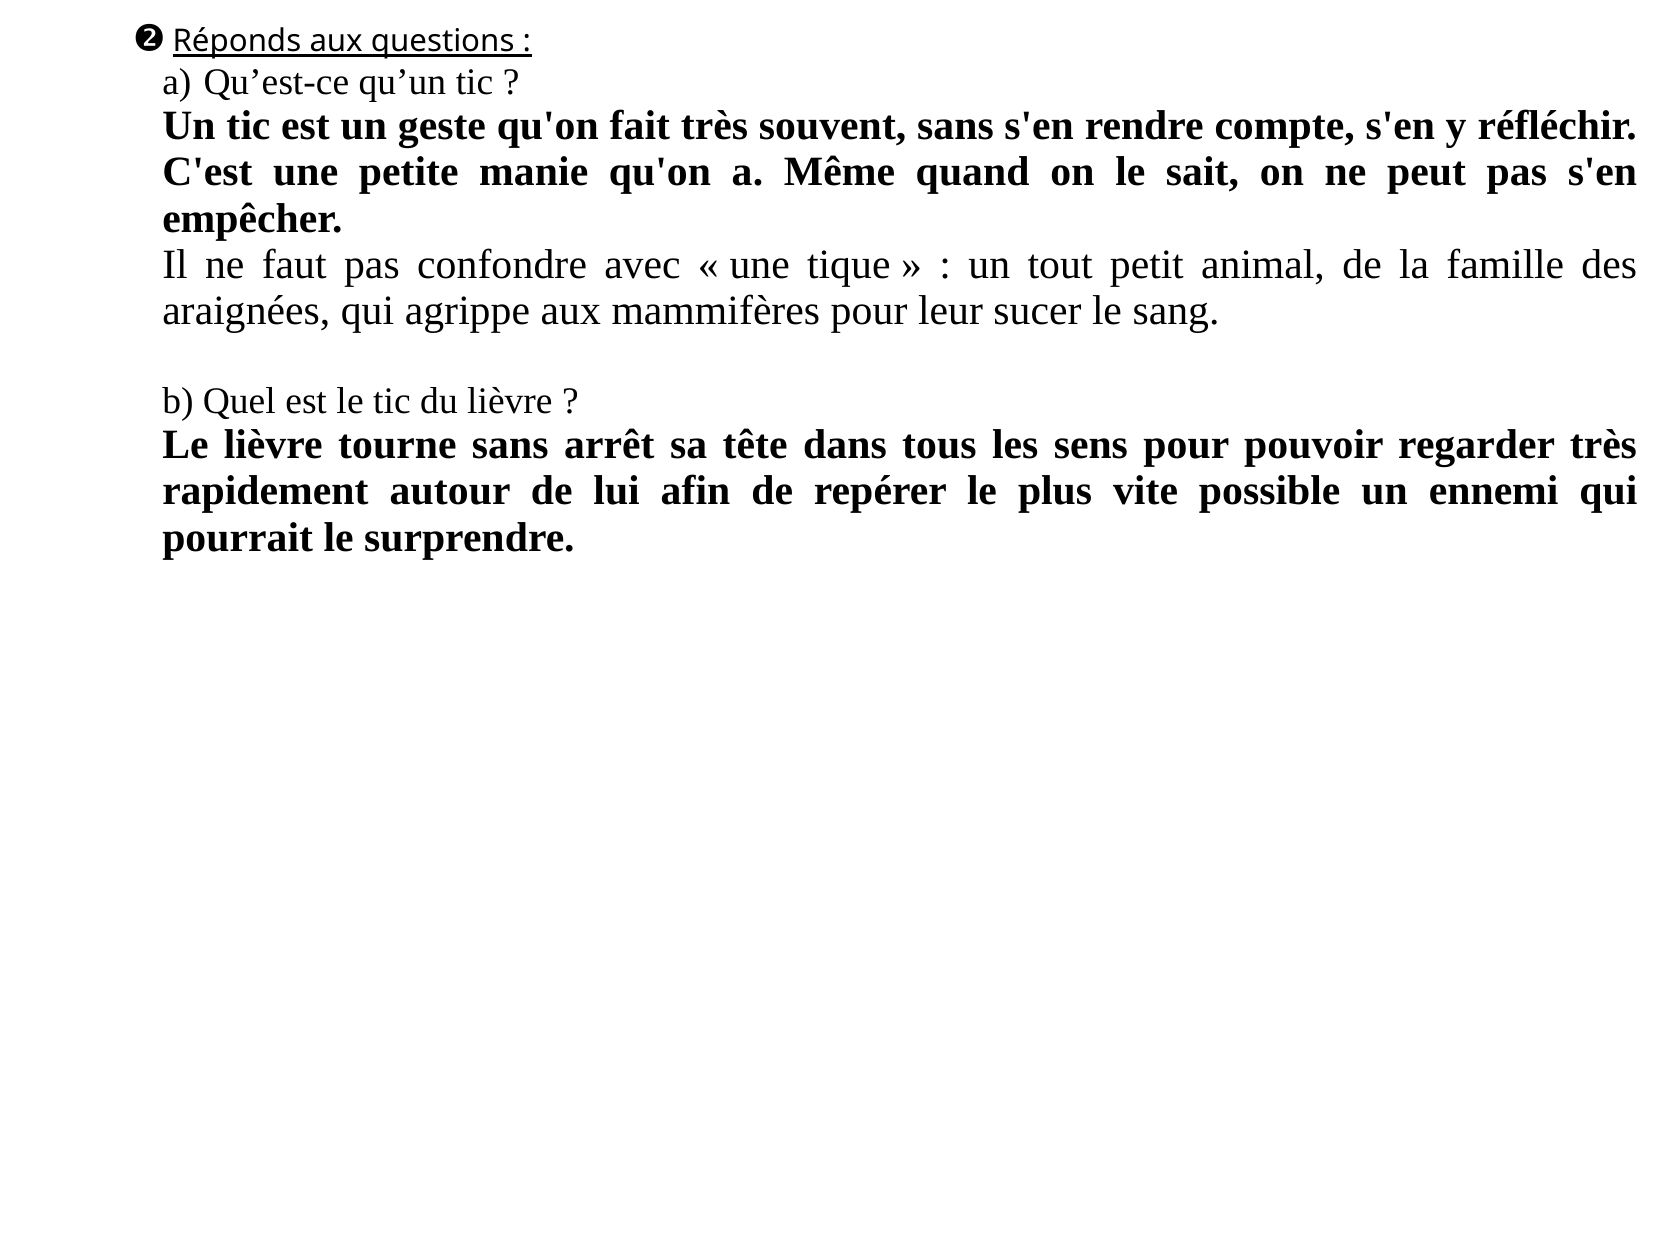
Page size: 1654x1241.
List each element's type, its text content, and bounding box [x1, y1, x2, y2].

text_box v Réponds aux questions : a) Qu’est-ce qu’un tic ? Un tic est un geste qu'on fait très souvent, sans s'en rendre compte, s'en y réfléchir. C'est une petite manie qu'on a. Même quand on le sait, on ne peut pas s'en empêcher. Il ne faut pas confondre avec « une tique » : un tout petit animal, de la famille des araignées, qui agrippe aux mammifères pour leur sucer le sang. b) Quel est le tic du lièvre ? Le lièvre tourne sans arrêt sa tête dans tous les sens pour pouvoir regarder très rapidement autour de lui afin de repérer le plus vite possible un ennemi qui pourrait le surprendre. [117, 0, 1654, 780]
